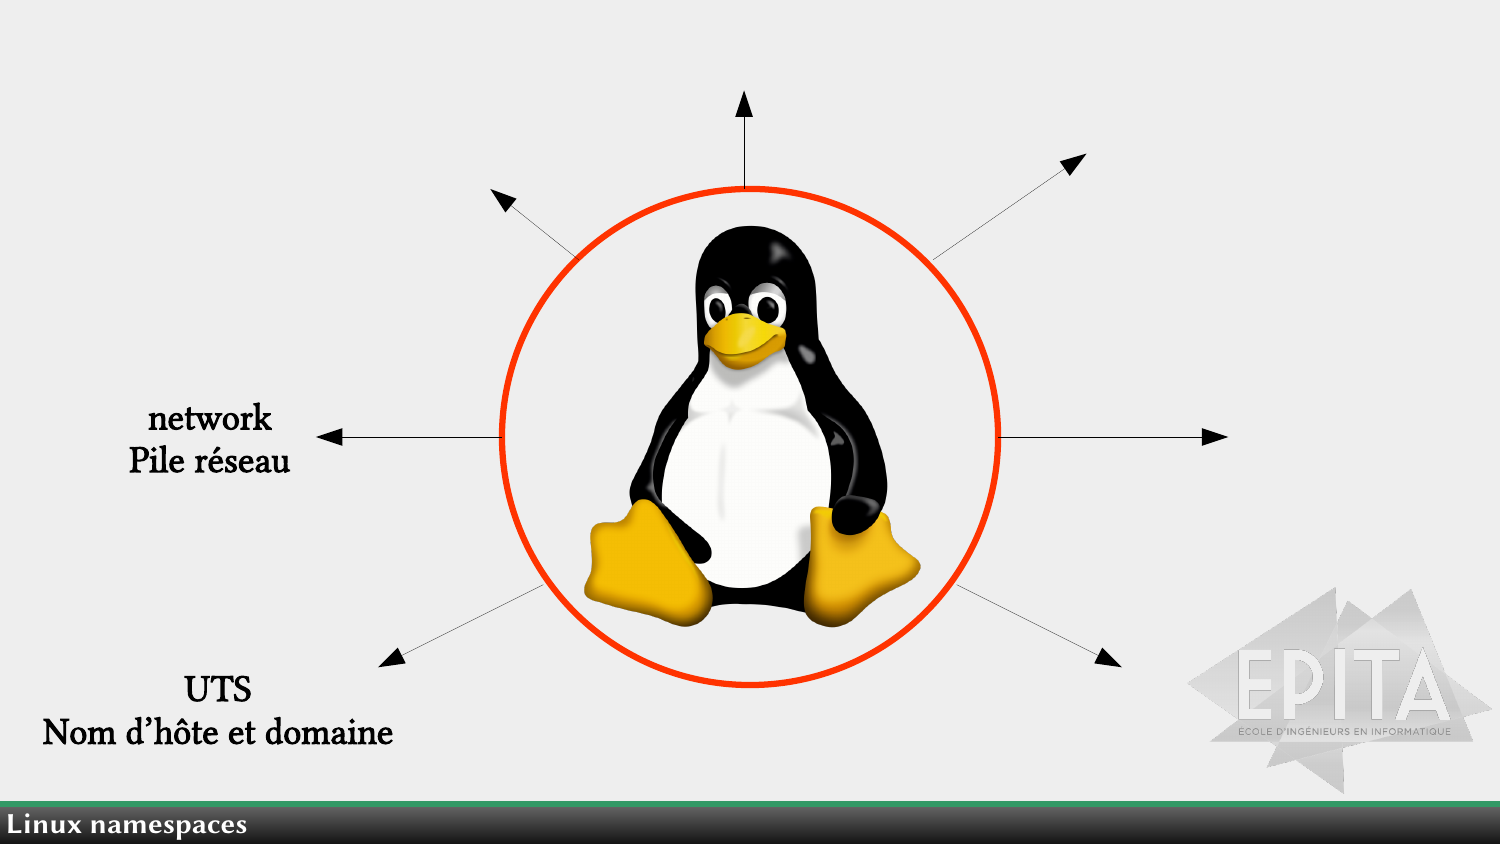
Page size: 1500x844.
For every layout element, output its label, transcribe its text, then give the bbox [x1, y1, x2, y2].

title Linux namespaces [5, 801, 1075, 844]
text_box UTS Nom d’hôte et domaine [43, 661, 426, 760]
text_box network Pile réseau [129, 389, 308, 488]
picture [1187, 587, 1492, 794]
picture [561, 199, 939, 645]
